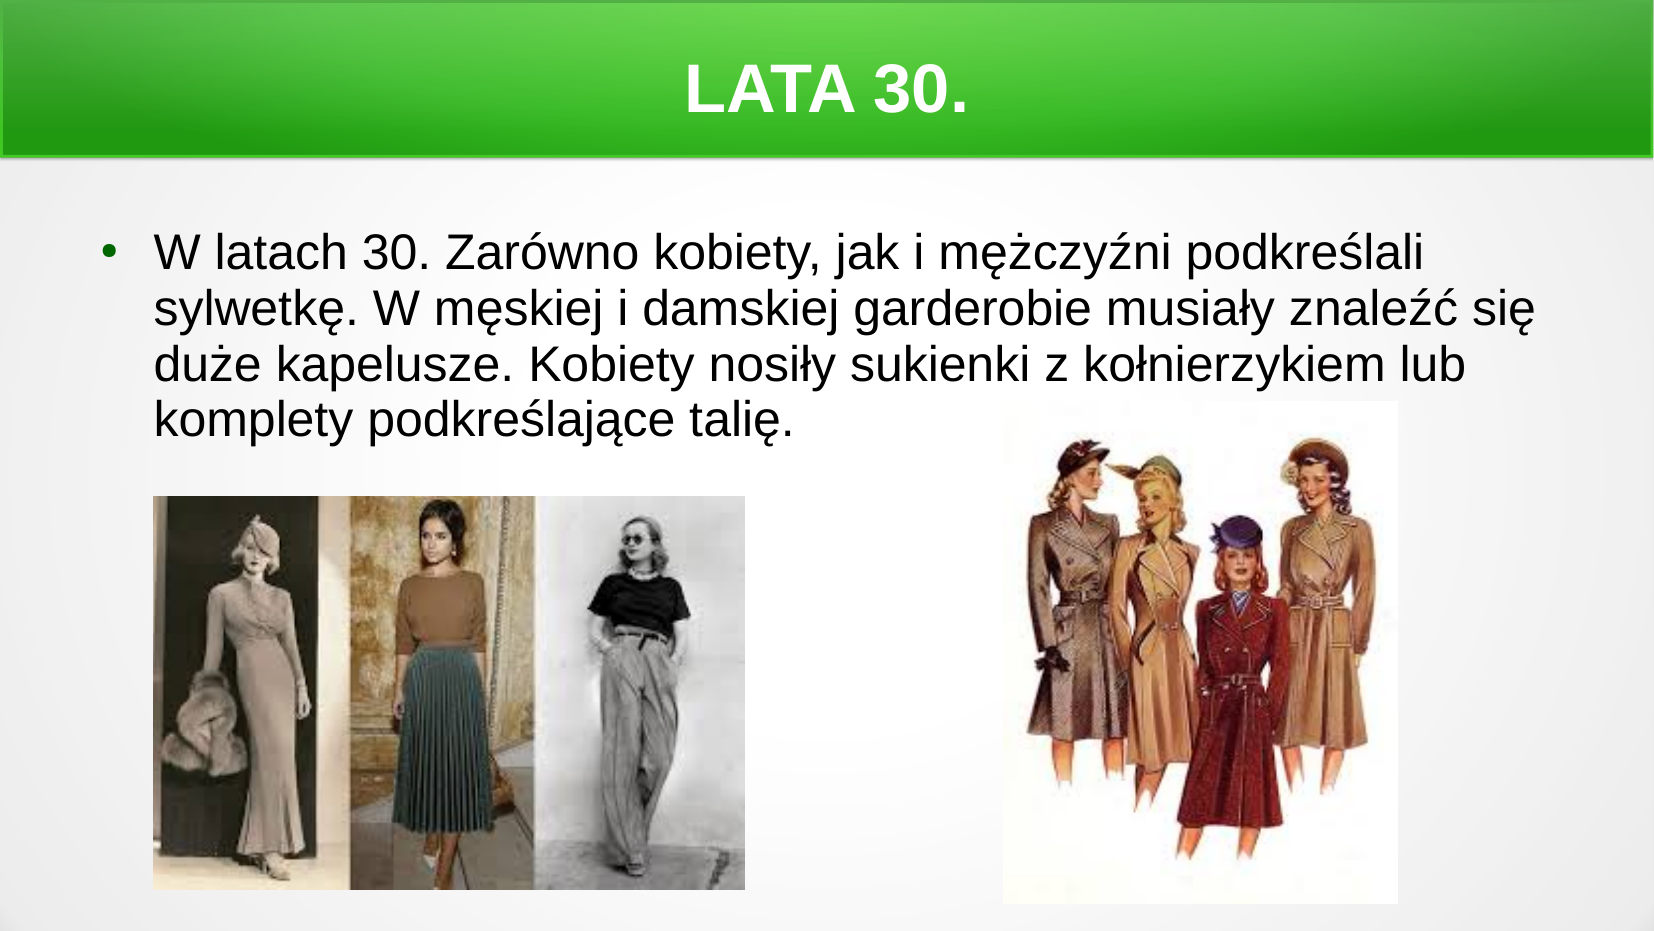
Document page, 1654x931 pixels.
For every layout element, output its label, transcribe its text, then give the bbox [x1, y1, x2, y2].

title LATA 30. [82, 35, 1571, 142]
picture [153, 496, 745, 890]
list W latach 30. Zarówno kobiety, jak i mężczyźni podkreślali sylwetkę. W męskiej i damskiej garderobie musiały znaleźć się duże kapelusze. Kobiety nosiły sukienki z kołnierzykiem lub komplety podkreślające talię. [82, 224, 1571, 764]
picture [1003, 401, 1398, 904]
